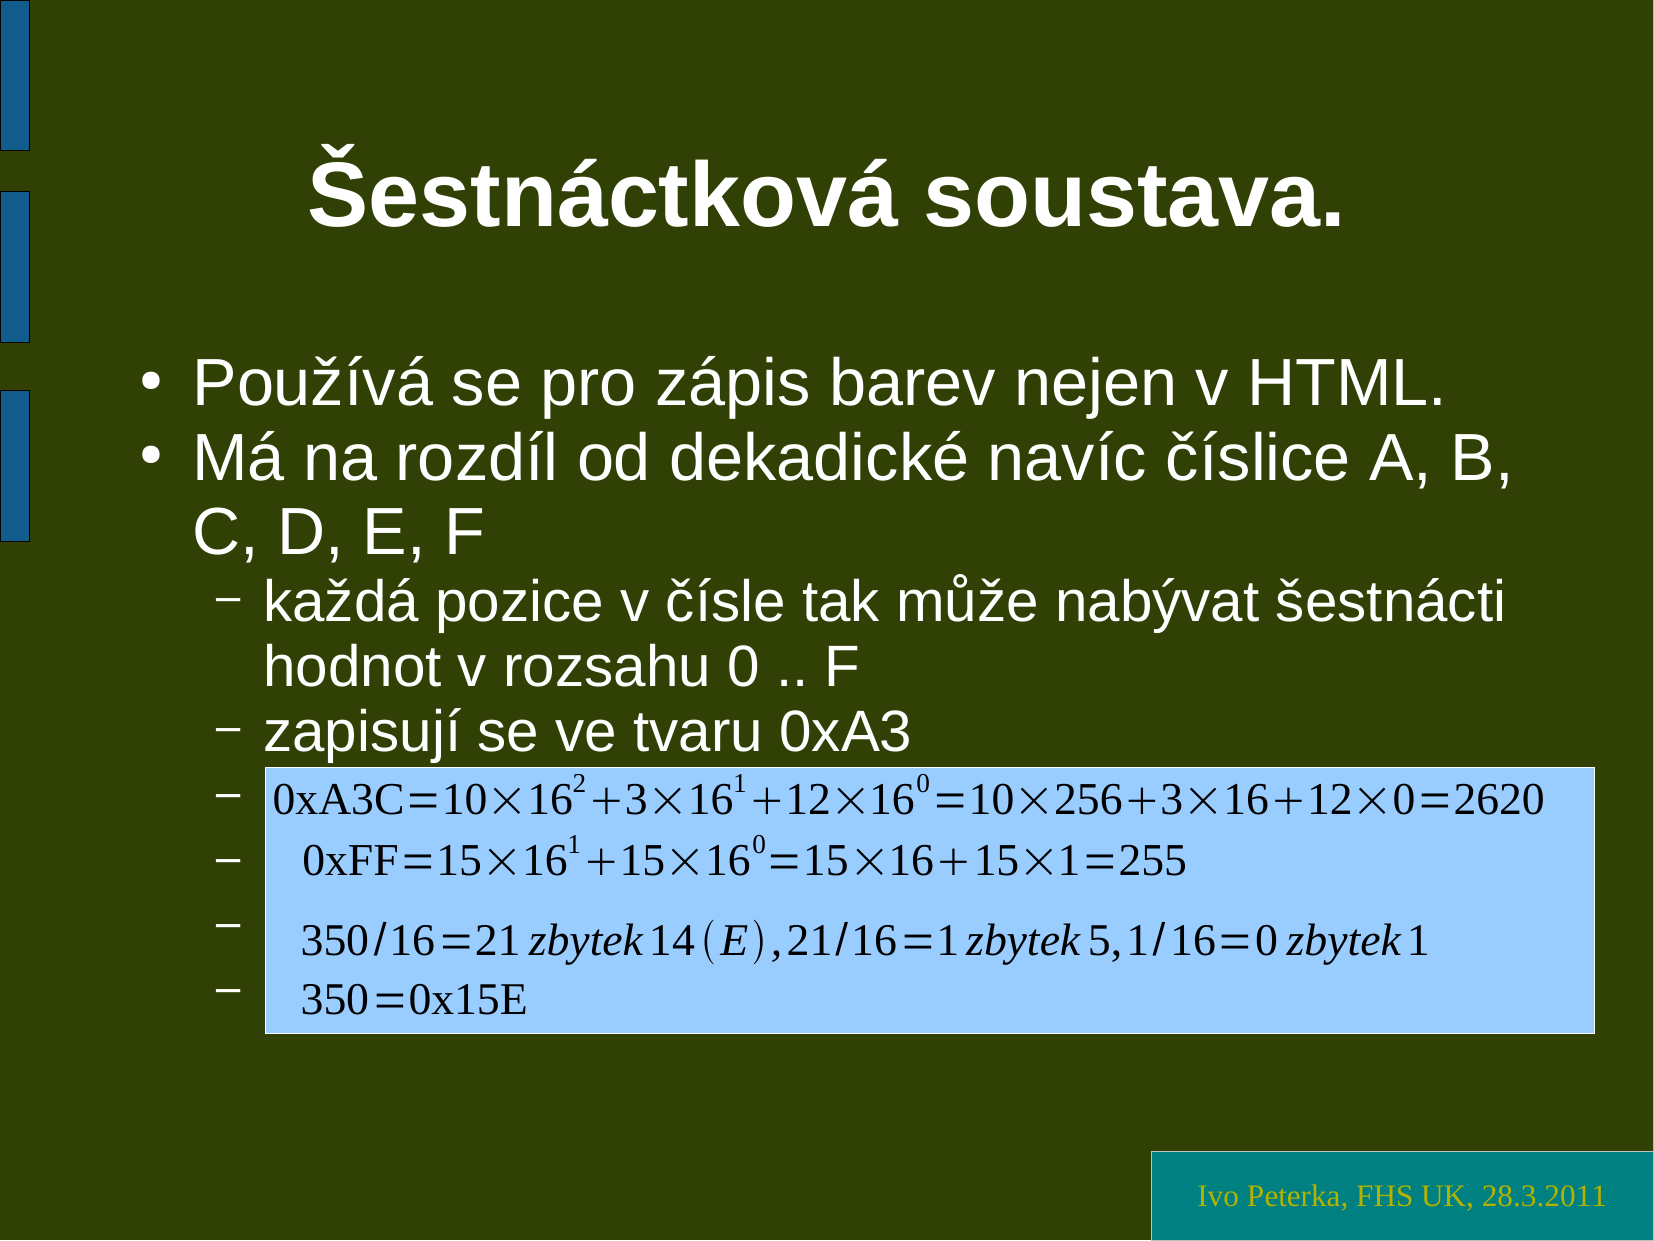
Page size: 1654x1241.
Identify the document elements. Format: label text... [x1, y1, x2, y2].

chart [295, 974, 534, 1025]
chart [265, 767, 1551, 825]
list Používá se pro zápis barev nejen v HTML. Má na rozdíl od dekadické navíc číslice A, B, C, D, E, F každá pozice v čísle tak může nabývat šestnácti hodnot v rozsahu 0 .. F zapisují se ve tvaru 0xA3 [121, 344, 1534, 1112]
title Šestnáctková soustava. [121, 98, 1534, 291]
text_box [1534, 767, 1595, 1034]
chart [295, 915, 1437, 968]
chart [295, 828, 1193, 886]
